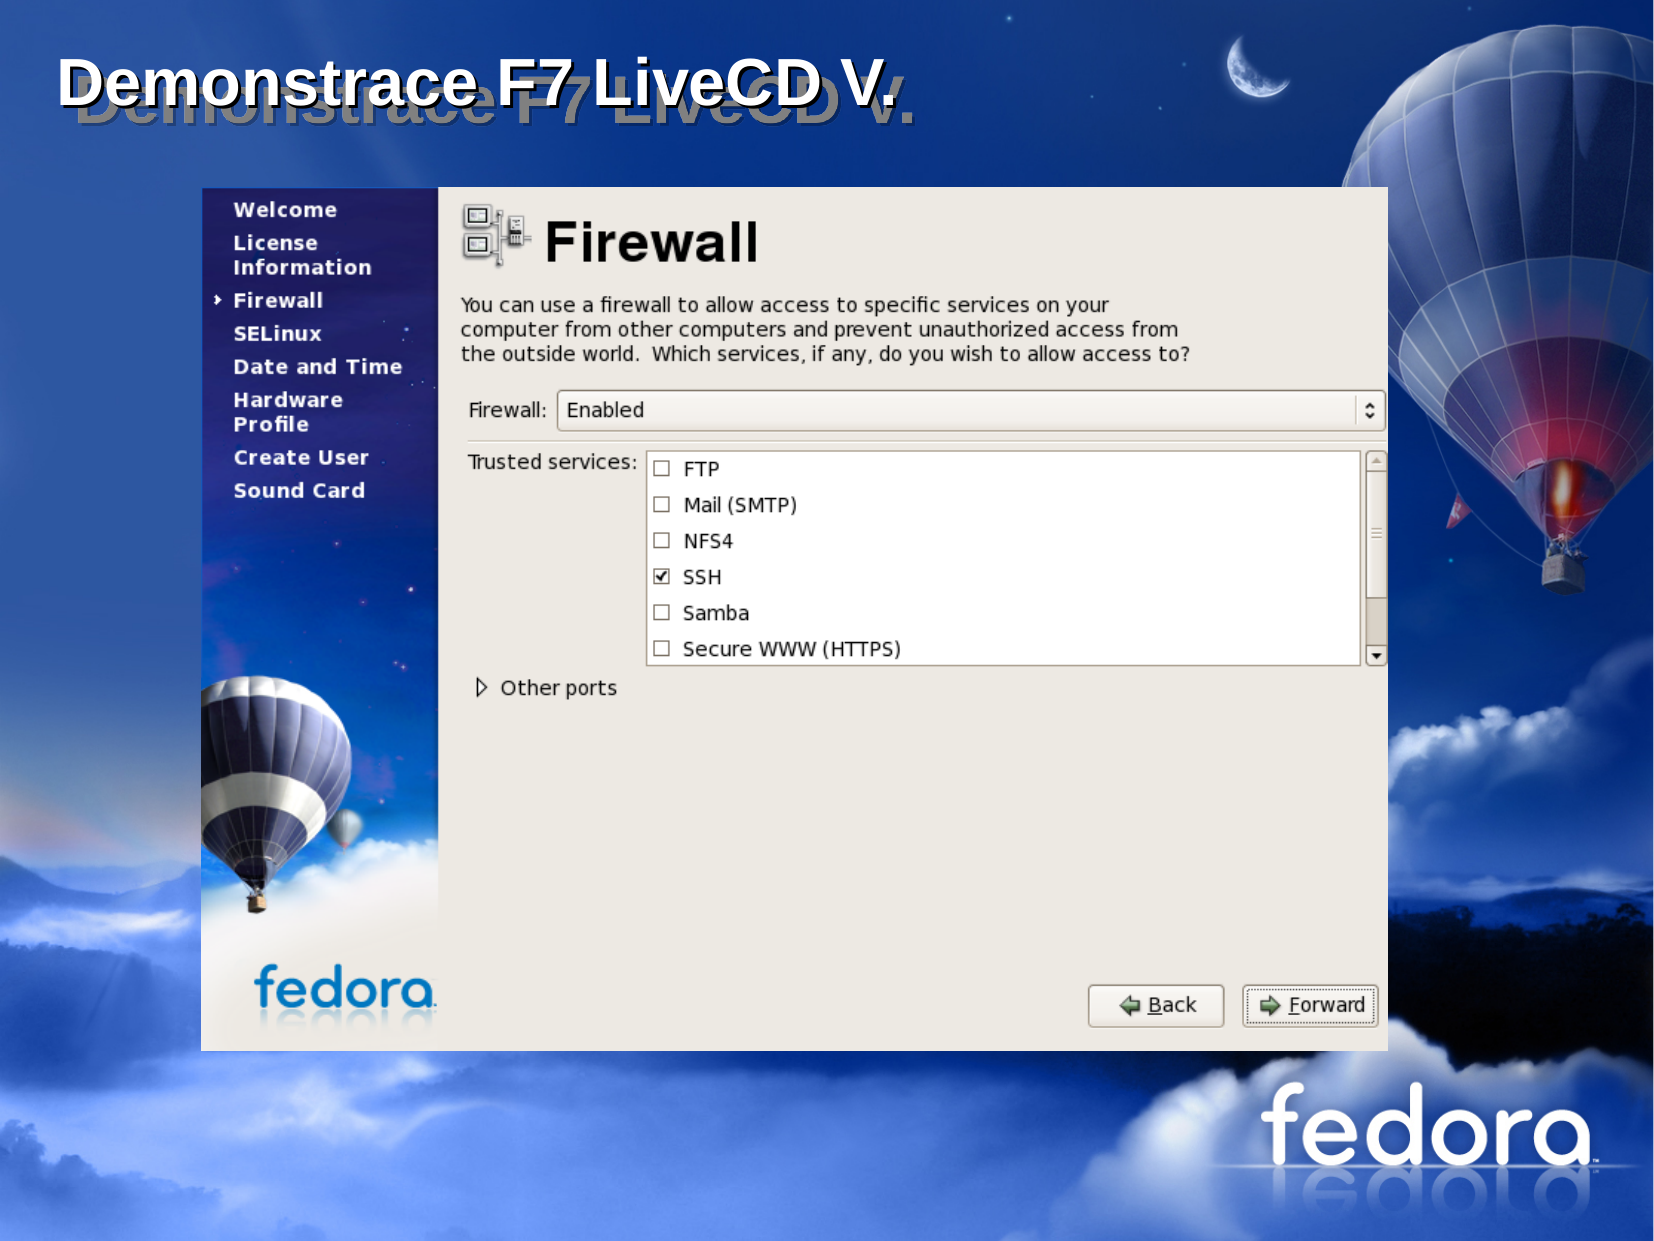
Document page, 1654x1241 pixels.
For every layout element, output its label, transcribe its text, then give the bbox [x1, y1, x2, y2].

text_box Demonstrace F7 LiveCD V. [41, 37, 1613, 154]
picture [0, 0, 1654, 1241]
